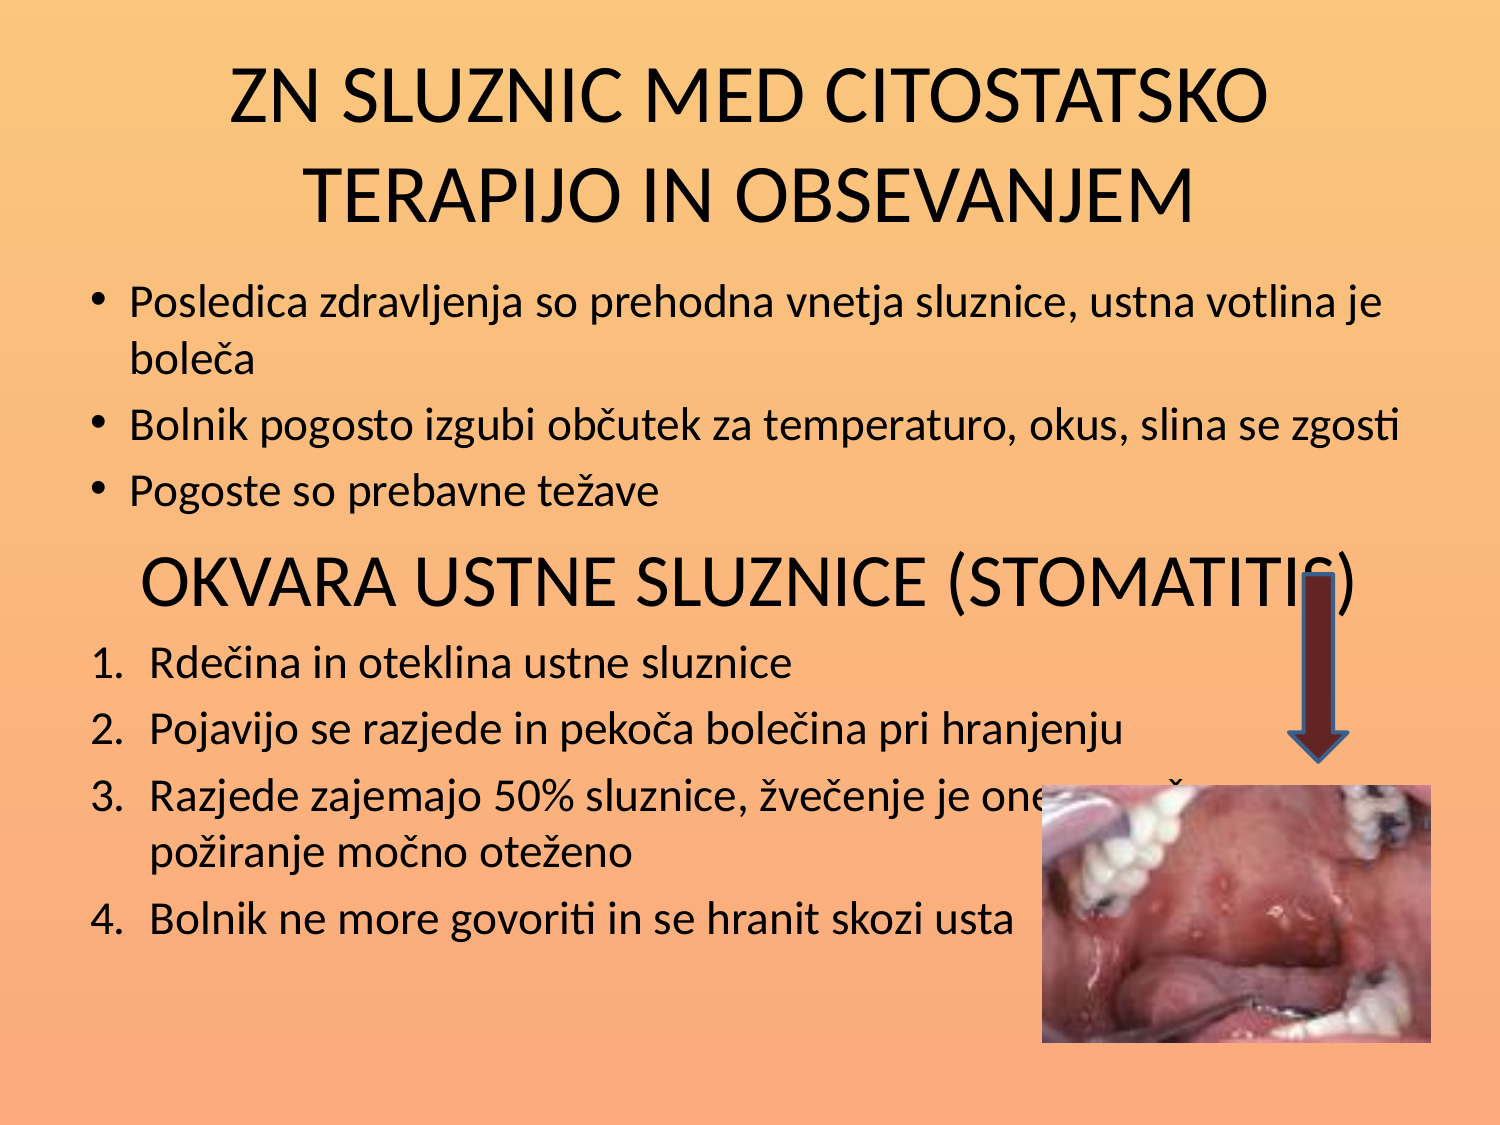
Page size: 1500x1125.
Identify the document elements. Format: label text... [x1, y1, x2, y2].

title ZN SLUZNIC MED CITOSTATSKO TERAPIJO IN OBSEVANJEM [75, 45, 1425, 233]
list Posledica zdravljenja so prehodna vnetja sluznice, ustna votlina je boleča Bolnik pogosto izgubi občutek za temperaturo, okus, slina se zgosti Pogoste so prebavne težave OKVARA USTNE SLUZNICE (STOMATITIS) Rdečina in oteklina ustne sluznice Pojavijo se razjede in pekoča bolečina pri hranjenju Razjede zajemajo 50% sluznice, žvečenje je onemogočeno, požiranje močno oteženo Bolnik ne more govoriti in se hranit skozi usta [75, 262, 1425, 1005]
picture [1042, 785, 1431, 1043]
text_box [1288, 574, 1348, 762]
